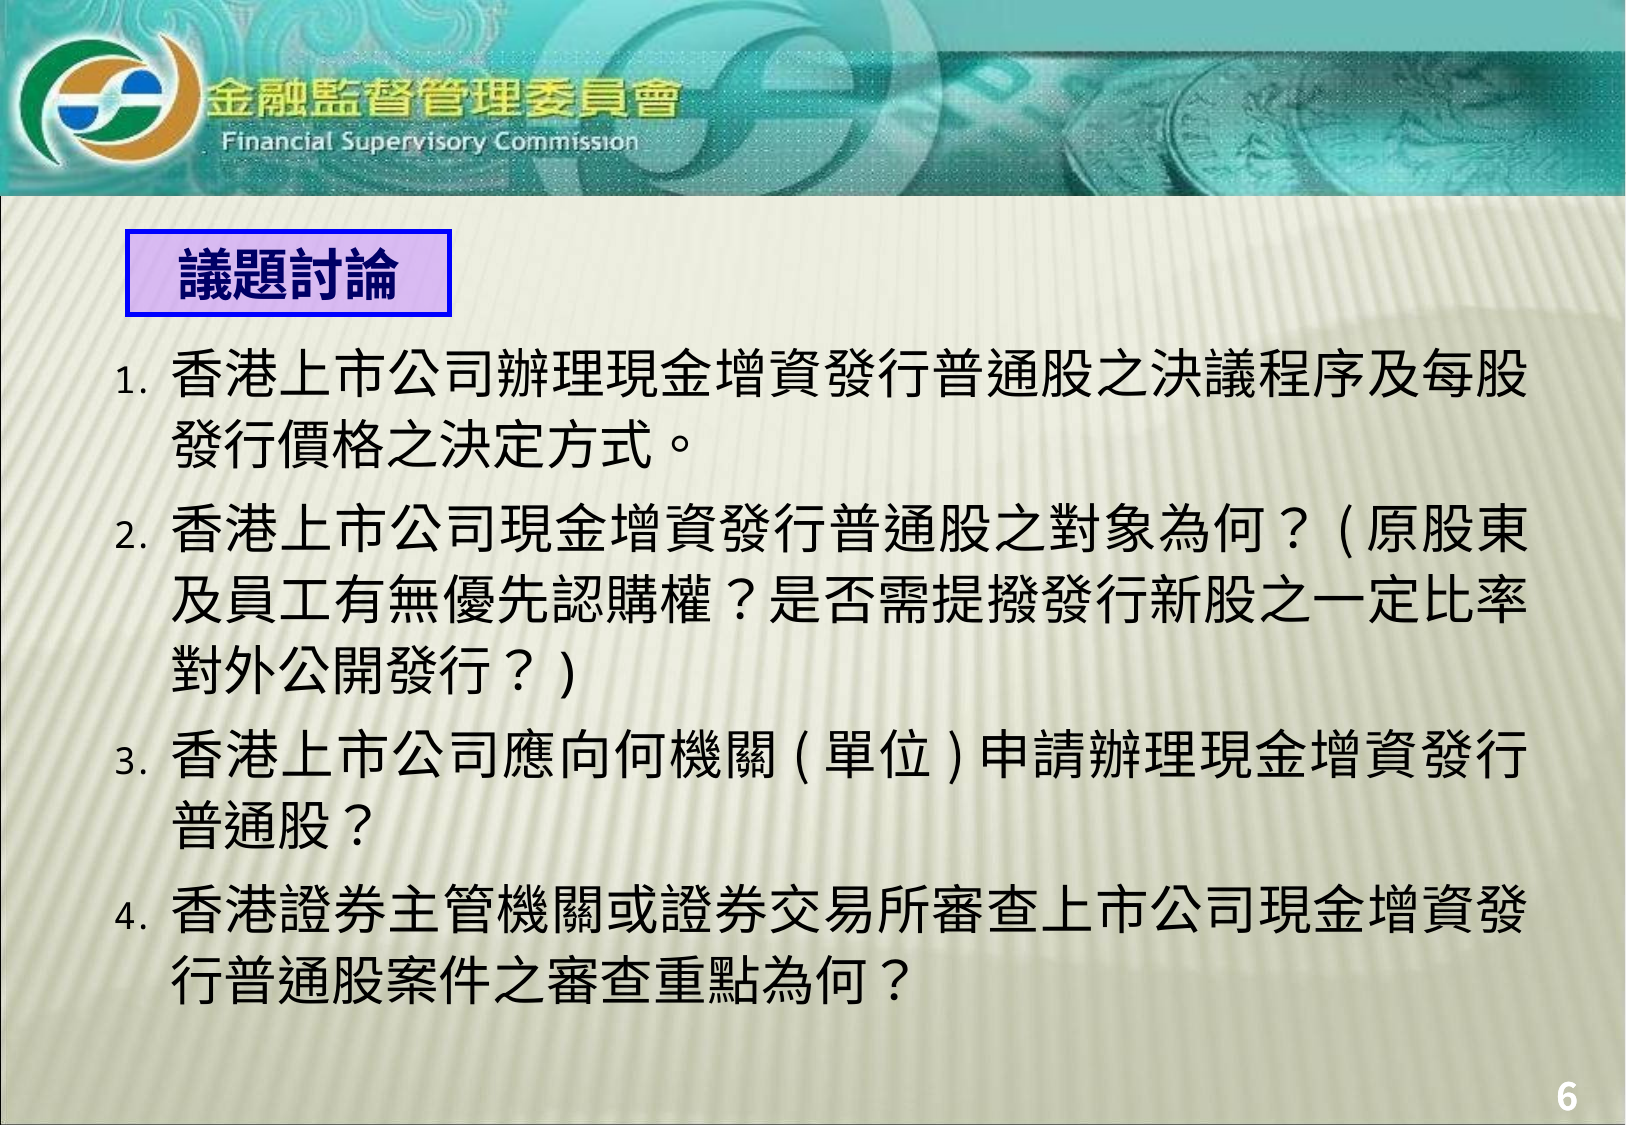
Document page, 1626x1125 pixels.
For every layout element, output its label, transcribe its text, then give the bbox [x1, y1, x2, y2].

text_box 香港上市公司辦理現金增資發行普通股之決議程序及每股發行價格之決定方式。 香港上市公司現金增資發行普通股之對象為何？(原股東及員工有無優先認購權？是否需提撥發行新股之一定比率對外公開發行？) 香港上市公司應向何機關(單位)申請辦理現金增資發行普通股？ 香港證券主管機關或證券交易所審查上市公司現金增資發行普通股案件之審查重點為何？ [56, 326, 1545, 1024]
picture [0, 0, 1626, 1125]
text_box 議題討論 [127, 231, 450, 315]
text_box <編號> [1213, 1065, 1594, 1125]
